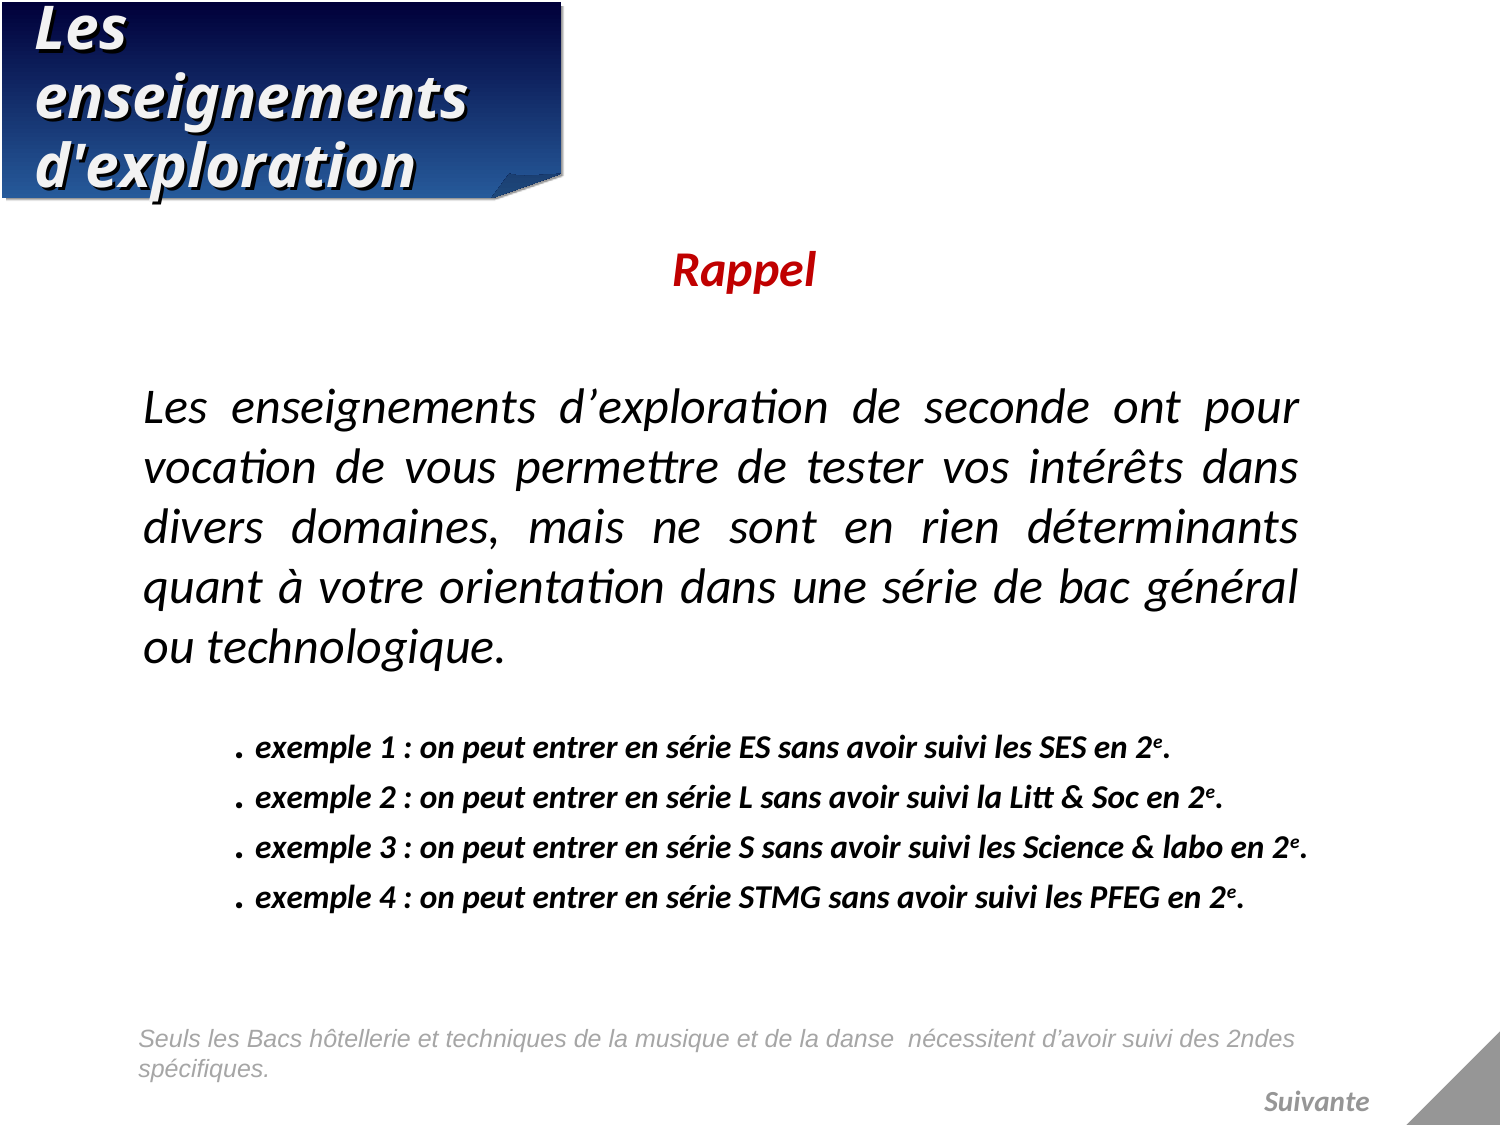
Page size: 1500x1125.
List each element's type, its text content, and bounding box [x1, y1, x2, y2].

text_box Les enseignements d'exploration [34, 0, 526, 202]
text_box [526, 2, 562, 187]
text_box [1418, 1031, 1500, 1125]
text_box Rappel [100, 228, 1400, 305]
text_box Suivante [1216, 1074, 1418, 1125]
text_box . exemple 1 : on peut entrer en série ES sans avoir suivi les SES en 2e. . exemple 2 : on peut entrer en série L sans avoir suivi la Litt & Soc en 2e. . exemple 3 : on peut entrer en série S sans avoir suivi les Science & labo en 2e. . exemple 4 : on peut entrer en série STMG sans avoir suivi les PFEG en 2e. [159, 716, 1388, 978]
text_box [2, 2, 34, 199]
text_box Les enseignements d’exploration de seconde ont pour vocation de vous permettre de tester vos intérêts dans divers domaines, mais ne sont en rien déterminants quant à votre orientation dans une série de bac général ou technologique. [143, 373, 1301, 694]
text_box Seuls les Bacs hôtellerie et techniques de la musique et de la danse nécessitent d’avoir suivi des 2ndes spécifiques. [123, 1014, 1329, 1090]
